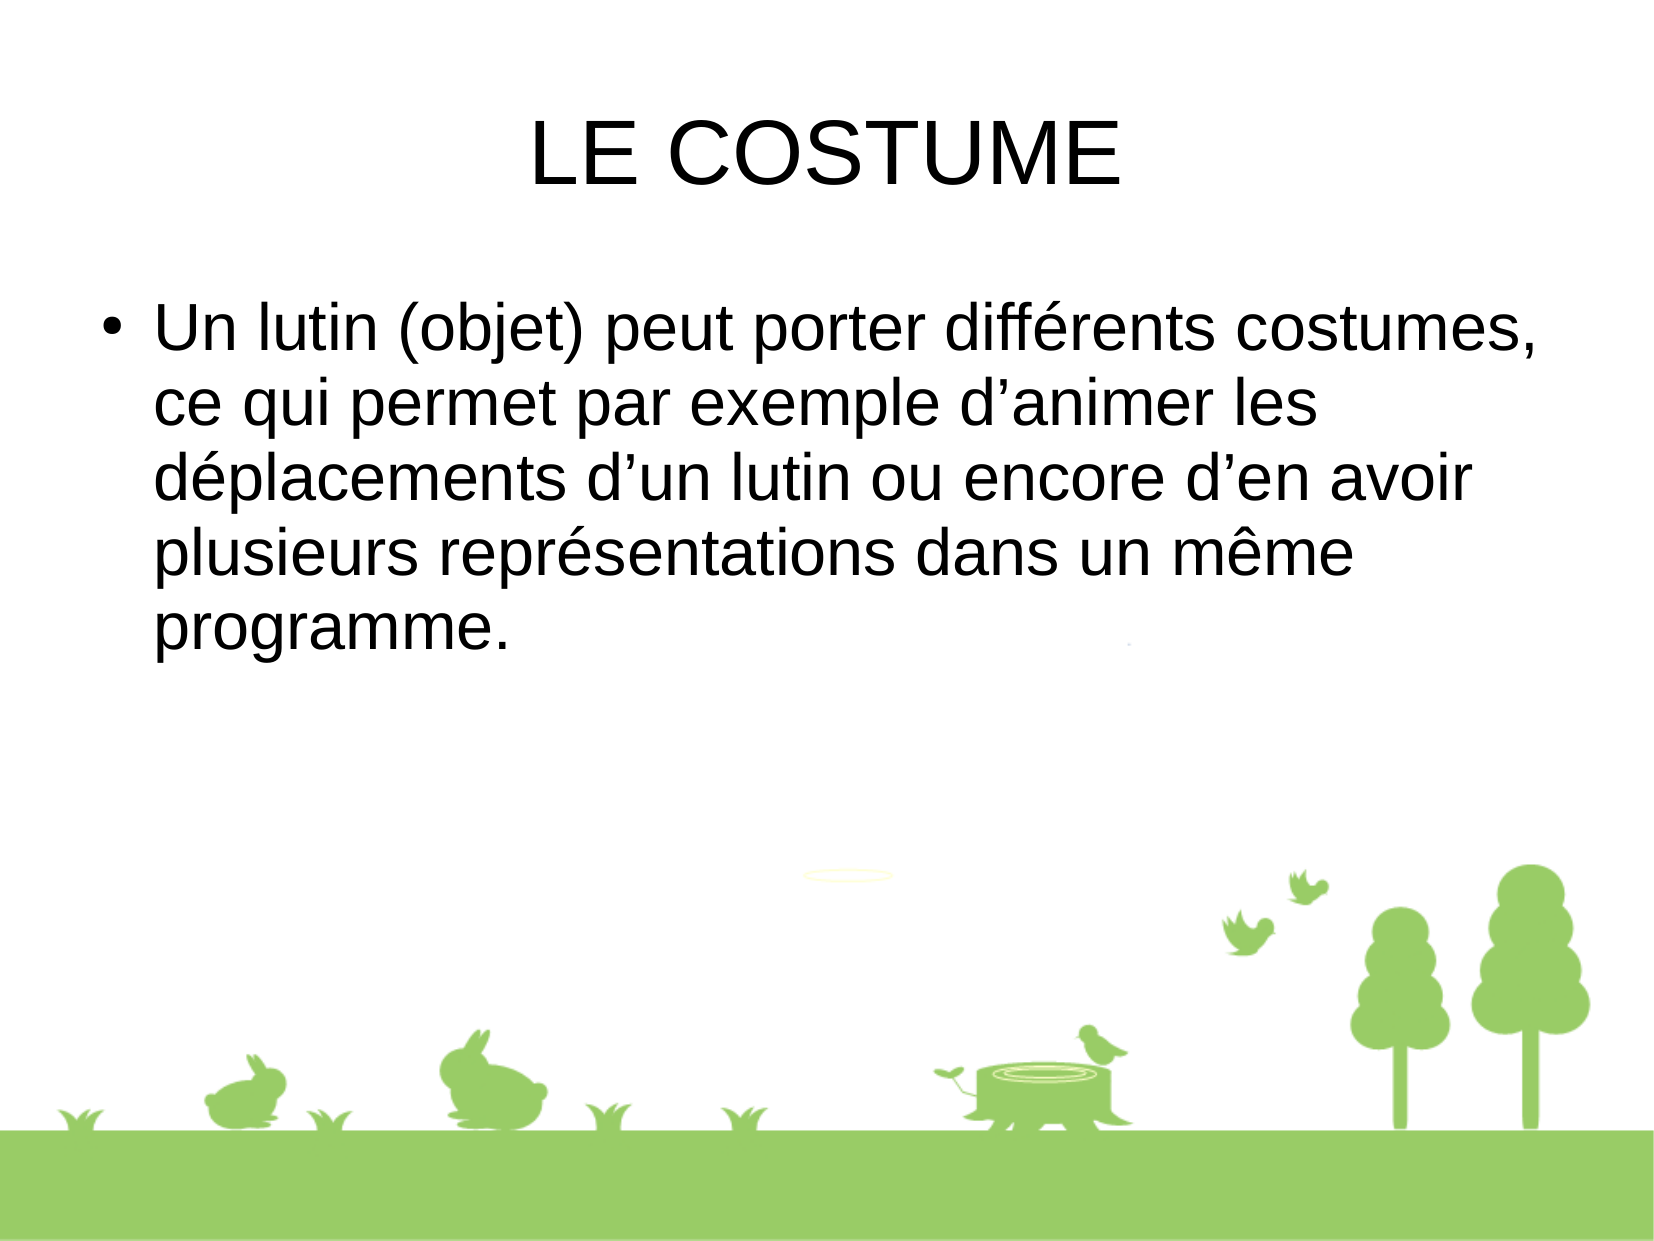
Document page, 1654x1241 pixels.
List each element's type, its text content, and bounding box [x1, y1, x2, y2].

title LE COSTUME [82, 49, 1571, 257]
picture [0, 0, 1654, 1241]
list Un lutin (objet) peut porter différents costumes, ce qui permet par exemple d’animer les déplacements d’un lutin ou encore d’en avoir plusieurs représentations dans un même programme. [82, 290, 1571, 1010]
